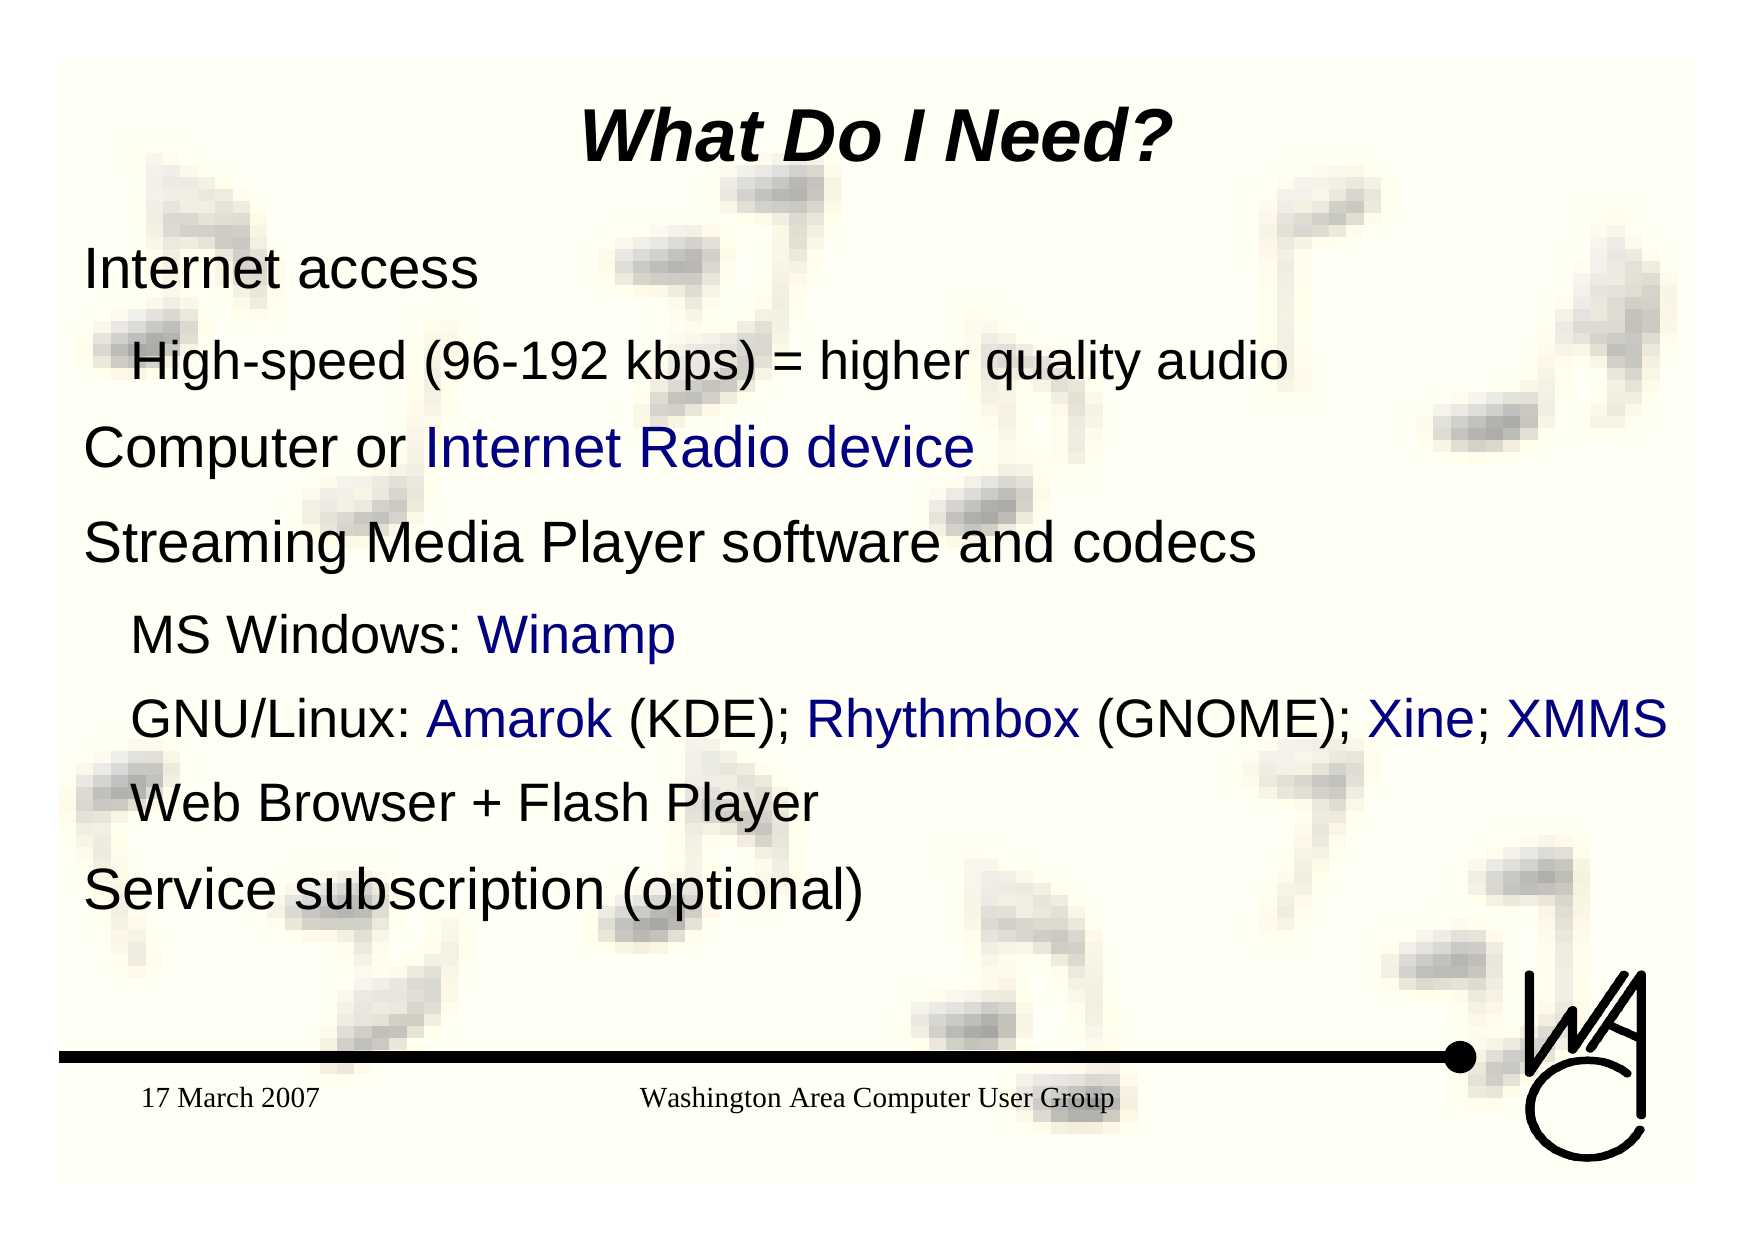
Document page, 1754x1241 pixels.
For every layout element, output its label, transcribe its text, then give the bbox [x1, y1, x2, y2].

list Internet access High-speed (96-192 kbps) = higher quality audio Computer or Internet Radio device Streaming Media Player software and codecs MS Windows: Winamp GNU/Linux: Amarok (KDE); Rhythmbox (GNOME); Xine; XMMS Web Browser + Flash Player Service subscription (optional) [71, 236, 1695, 1004]
title What Do I Need? [59, 64, 1695, 207]
picture [1522, 1004, 1648, 1162]
